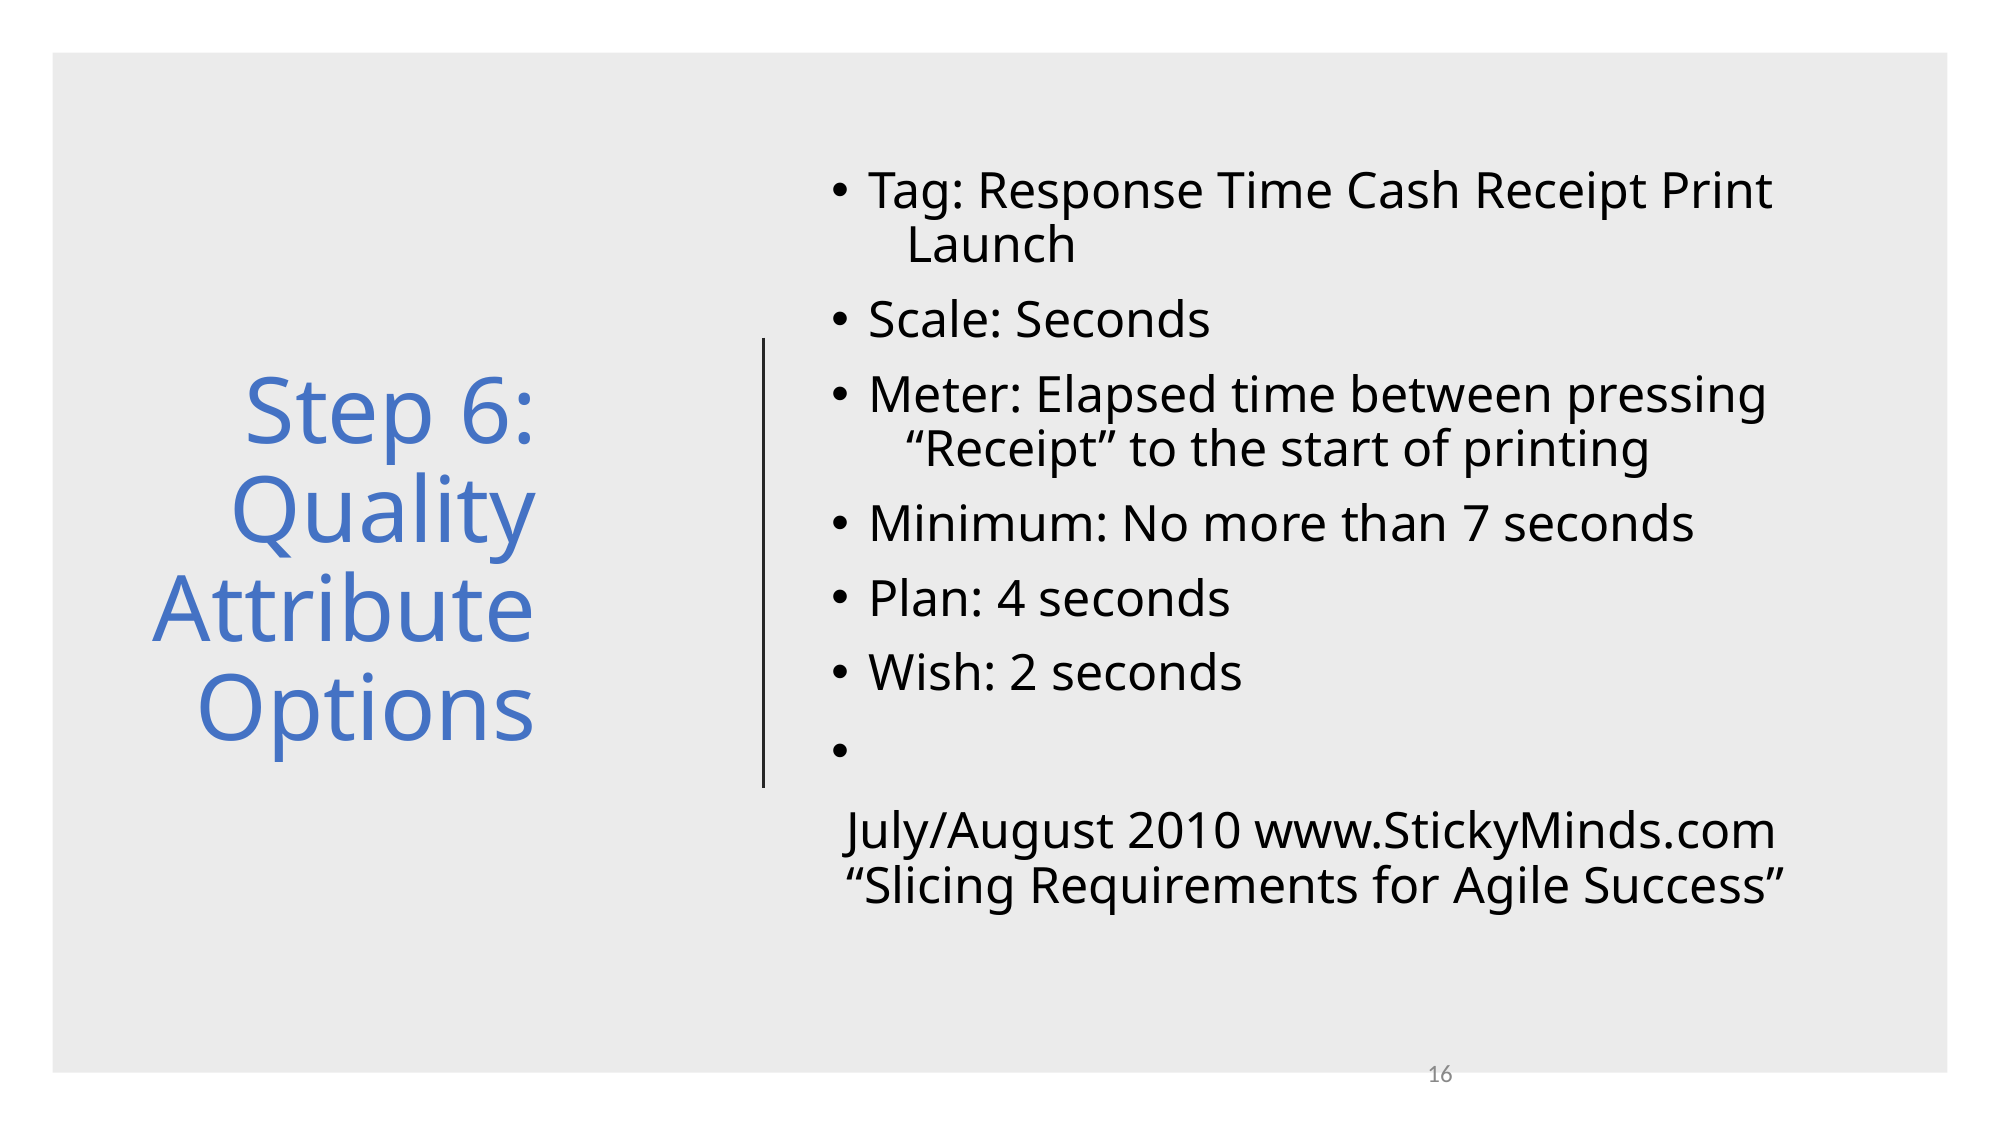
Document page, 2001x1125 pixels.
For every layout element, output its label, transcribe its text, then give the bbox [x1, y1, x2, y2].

title Step 6: Quality Attribute Options [137, 158, 711, 967]
text_box 16 [1412, 1042, 1863, 1103]
text_box [53, 53, 1947, 1073]
list Tag: Response Time Cash Receipt Print Launch Scale: Seconds Meter: Elapsed time between pressing “Receipt” to the start of printing Minimum: No more than 7 seconds Plan: 4 seconds Wish: 2 seconds July/August 2010 www.StickyMinds.com “Slicing Requirements for Agile Success” [816, 158, 1863, 967]
